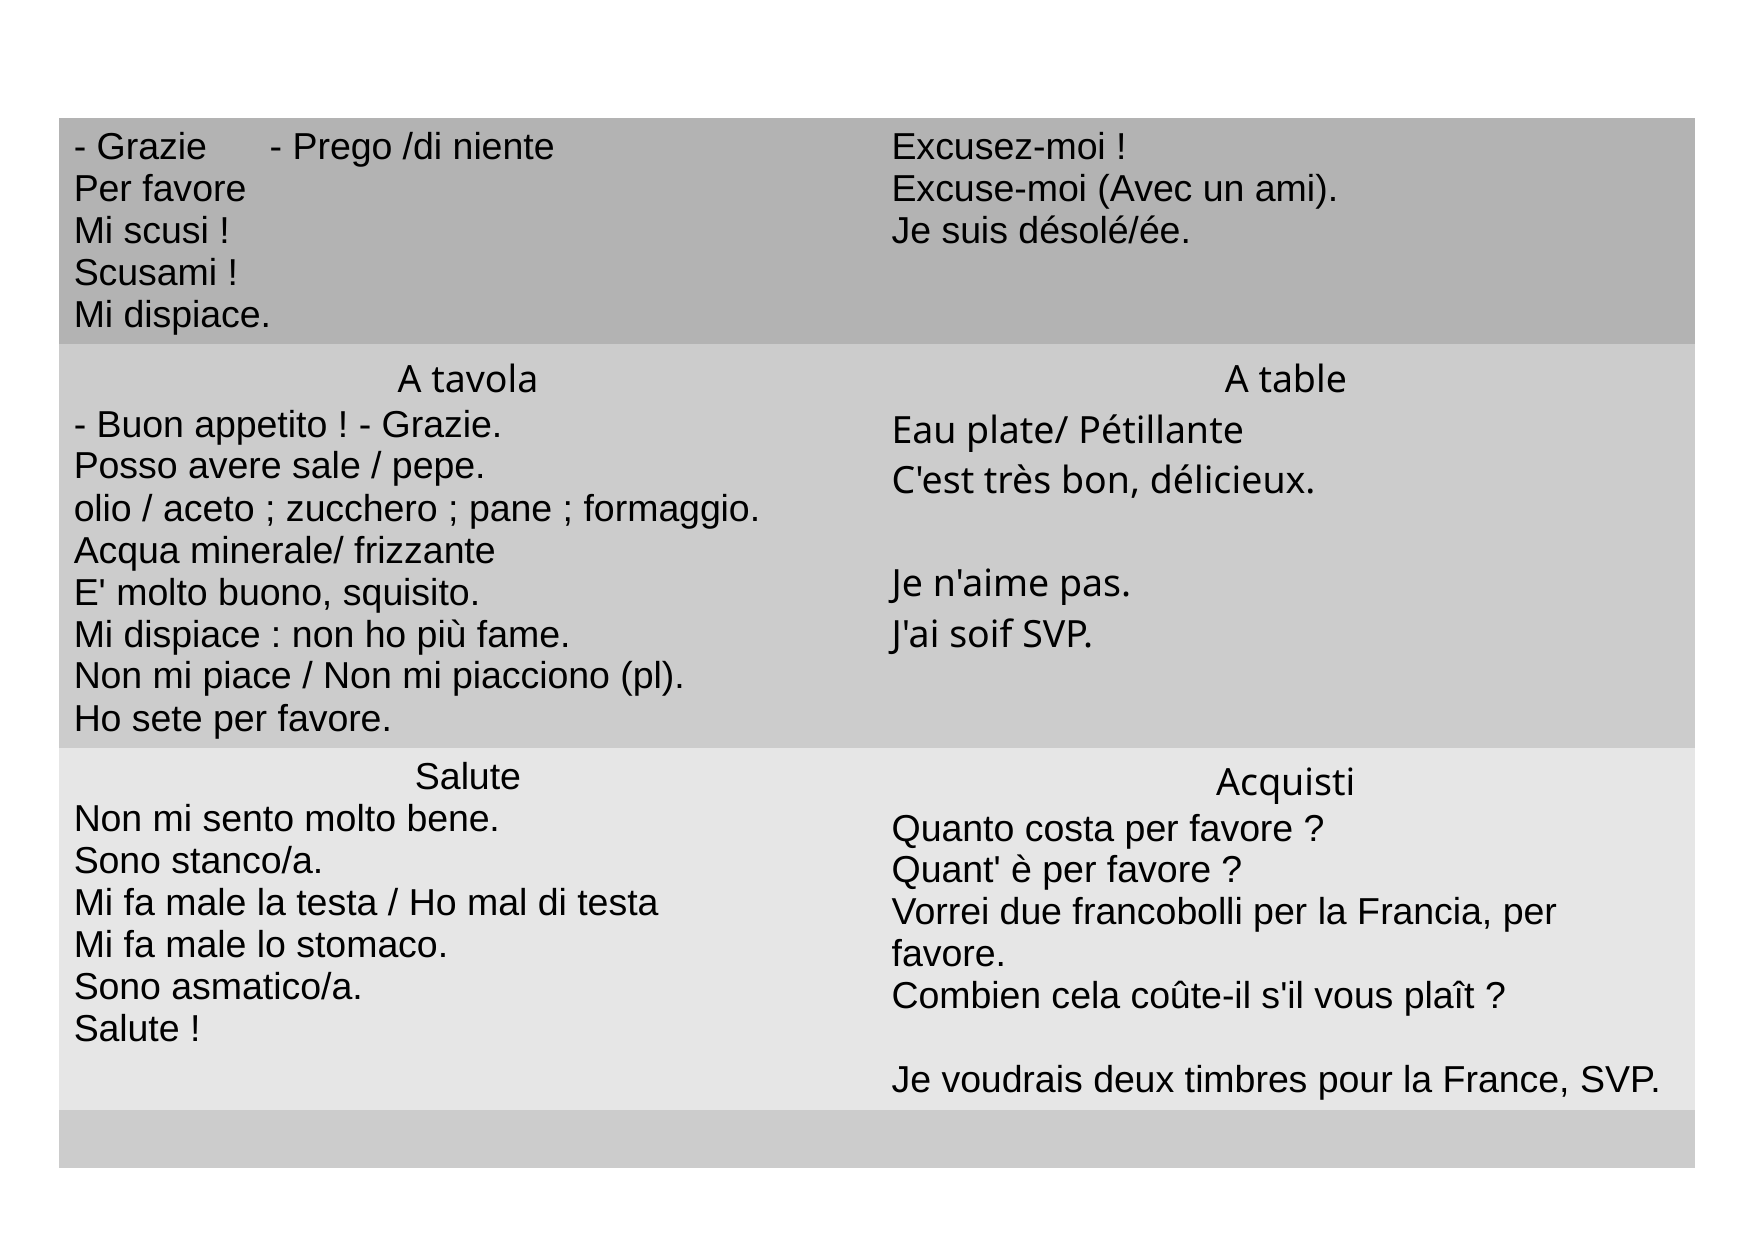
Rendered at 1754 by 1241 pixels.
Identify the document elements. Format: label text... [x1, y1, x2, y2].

table_cell A tavola - Buon appetito ! - Grazie. Posso avere sale / pepe. olio / aceto ; zucchero ; pane ; formaggio. Acqua minerale/ frizzante E' molto buono, squisito. Mi dispiace : non ho più fame. Non mi piace / Non mi piacciono (pl). Ho sete per favore. [59, 344, 877, 748]
table_header - Grazie - Prego /di niente Per favore Mi scusi ! Scusami ! Mi dispiace. [59, 118, 877, 344]
table_cell Acquisti Quanto costa per favore ? Quant' è per favore ? Vorrei due francobolli per la Francia, per favore. Combien cela coûte-il s'il vous plaît ? Je voudrais deux timbres pour la France, SVP. [877, 748, 1695, 1110]
table_header Excusez-moi ! Excuse-moi (Avec un ami). Je suis désolé/ée. [877, 118, 1695, 344]
table_cell Salute Non mi sento molto bene. Sono stanco/a. Mi fa male la testa / Ho mal di testa Mi fa male lo stomaco. Sono asmatico/a. Salute ! [59, 748, 877, 1110]
table_cell [59, 1110, 877, 1168]
table_cell A table Eau plate/ Pétillante C'est très bon, délicieux. Je n'aime pas. J'ai soif SVP. [877, 344, 1695, 748]
table_cell [877, 1110, 1695, 1168]
